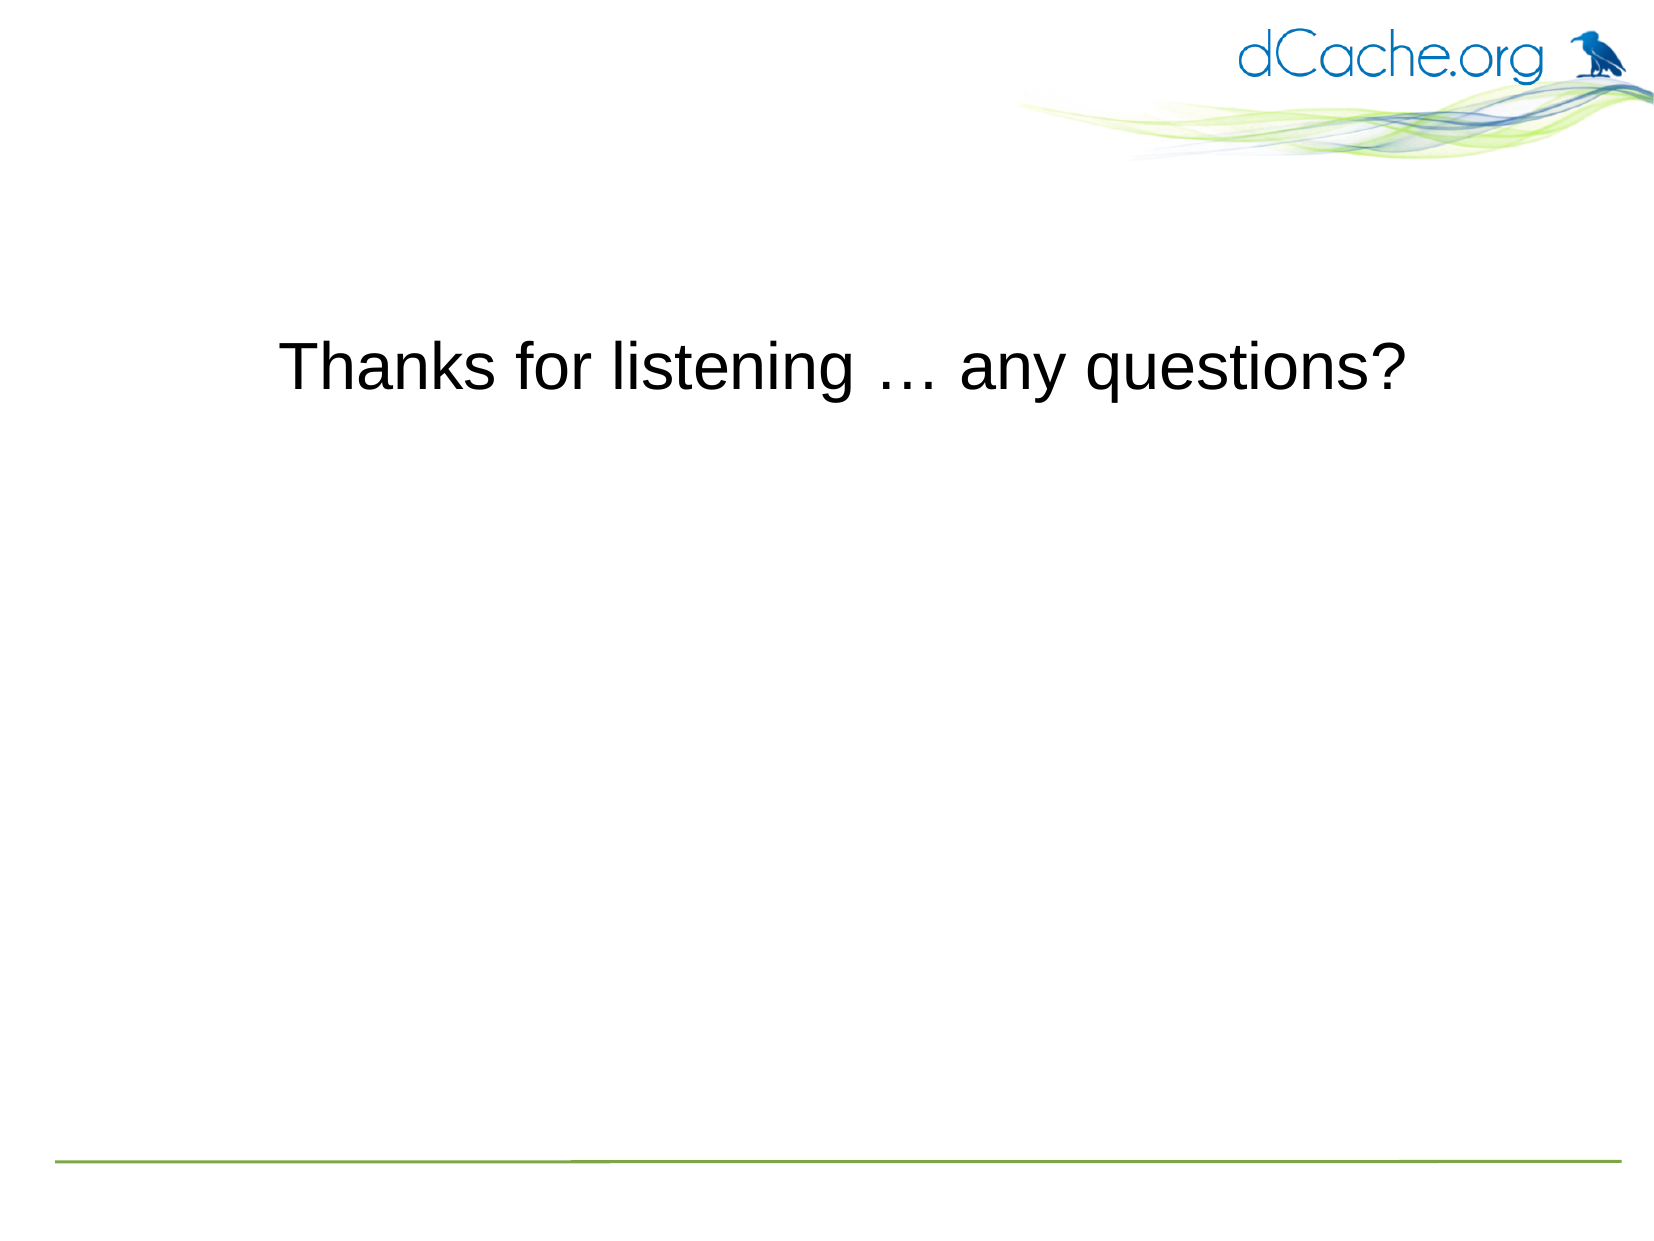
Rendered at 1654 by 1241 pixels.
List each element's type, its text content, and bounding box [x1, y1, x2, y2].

picture [956, 16, 1654, 169]
subtitle Thanks for listening … any questions? [82, 158, 1605, 575]
